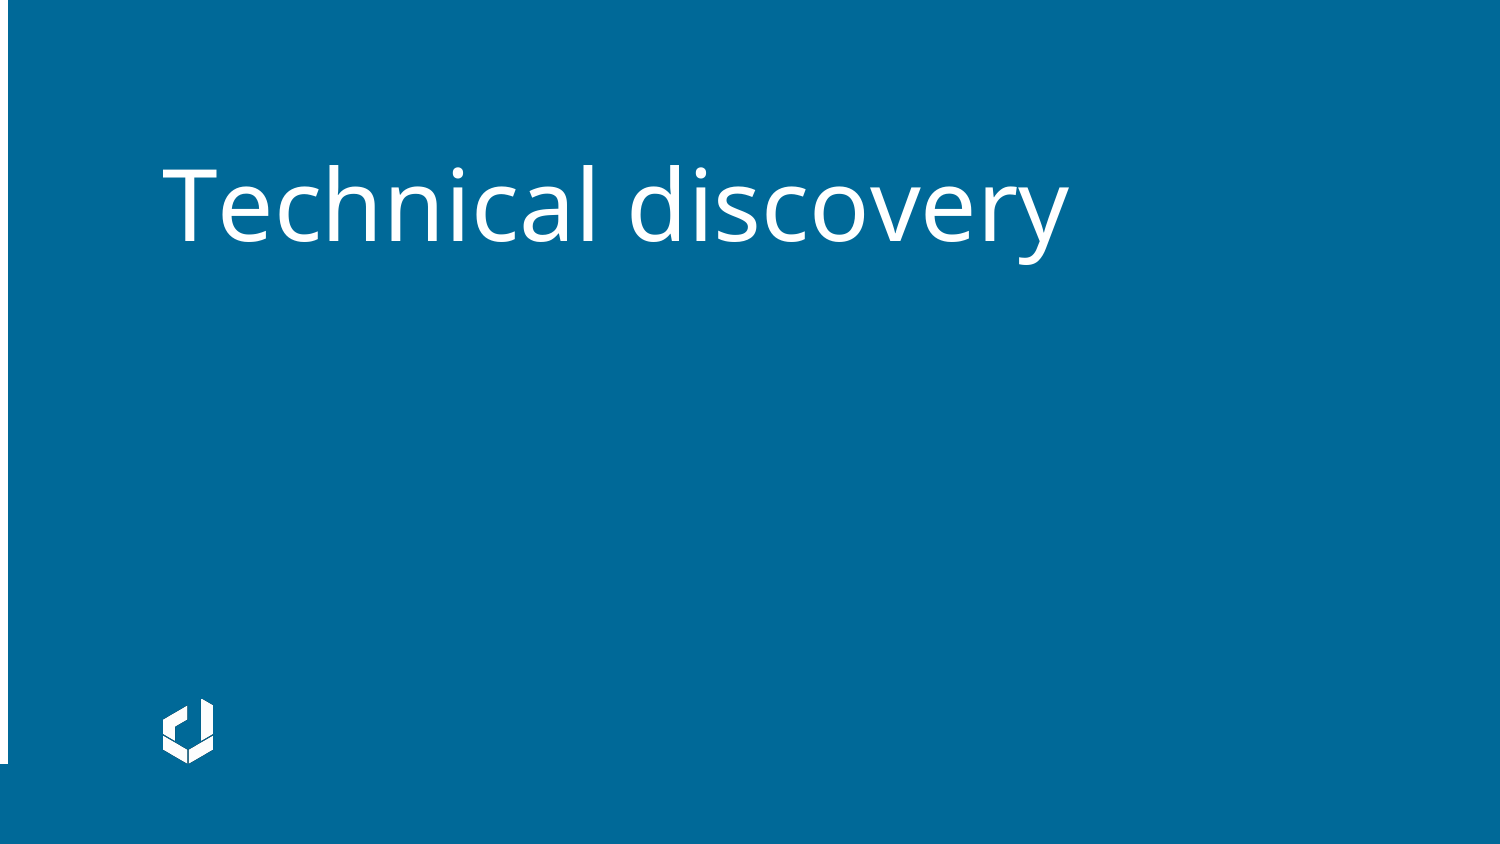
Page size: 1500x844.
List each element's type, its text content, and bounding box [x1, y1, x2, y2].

title Technical discovery [147, 126, 1396, 615]
